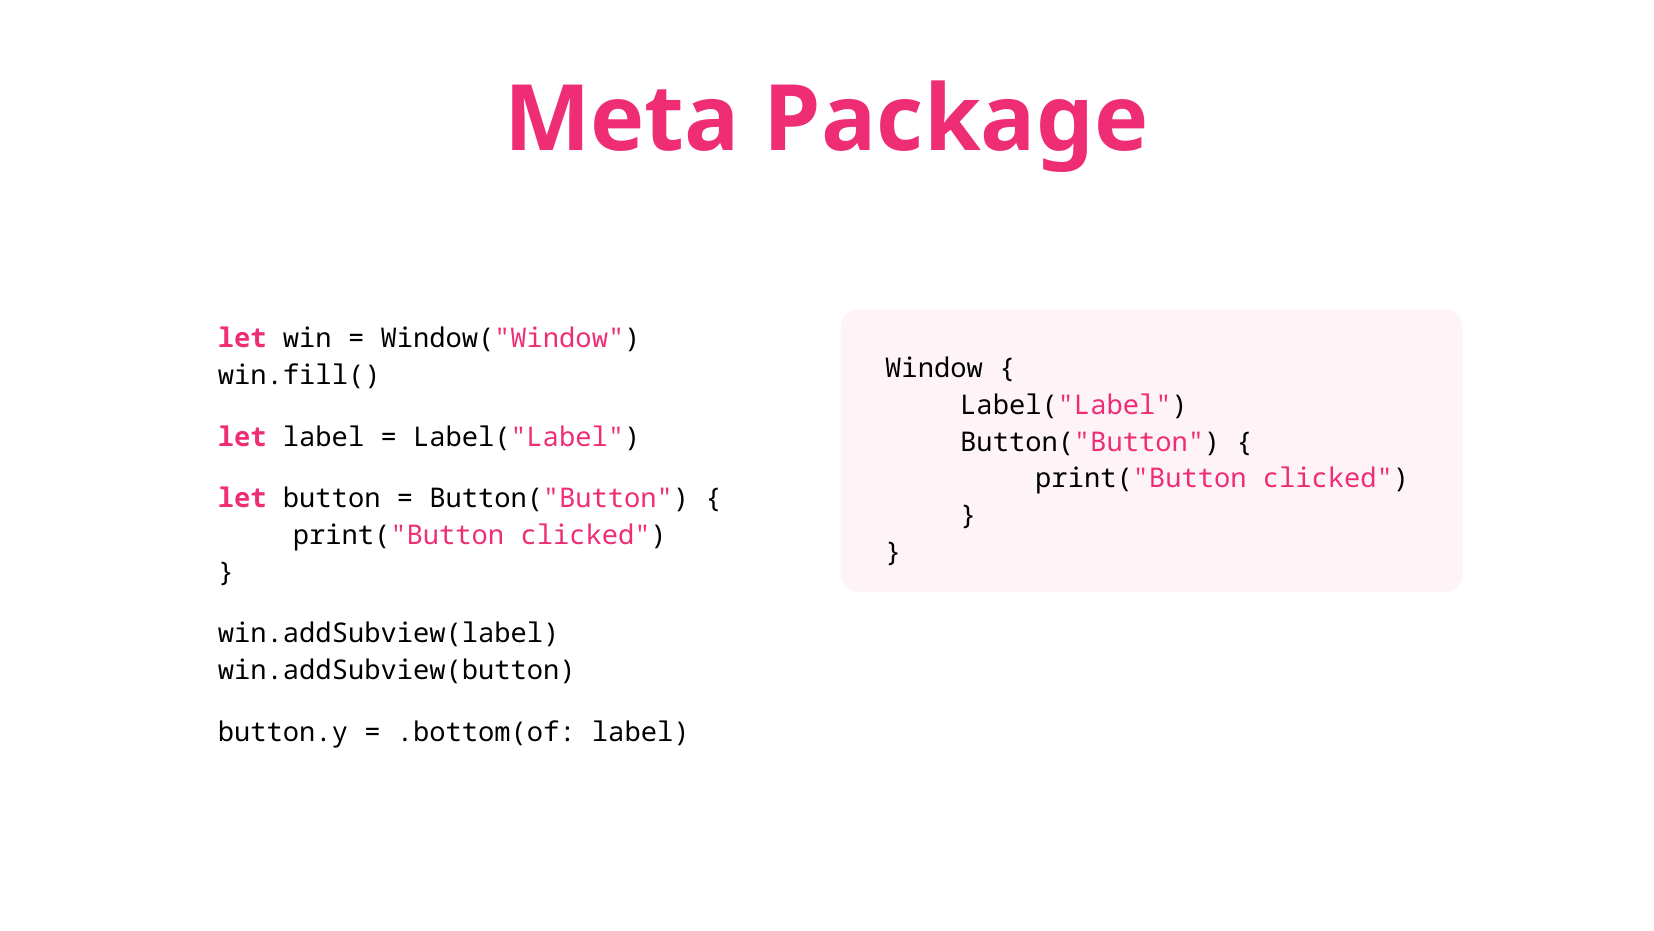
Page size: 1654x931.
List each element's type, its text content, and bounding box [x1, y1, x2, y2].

text_box let win = Window("Window") win.fill() let label = Label("Label") let button = Button("Button") { print("Button clicked") } win.addSubview(label) win.addSubview(button) button.y = .bottom(of: label) [203, 311, 841, 770]
title Meta Package [82, 37, 1571, 193]
text_box Window { Label("Label") Button("Button") { print("Button clicked") } } [870, 341, 1509, 799]
text_box [841, 309, 1463, 593]
